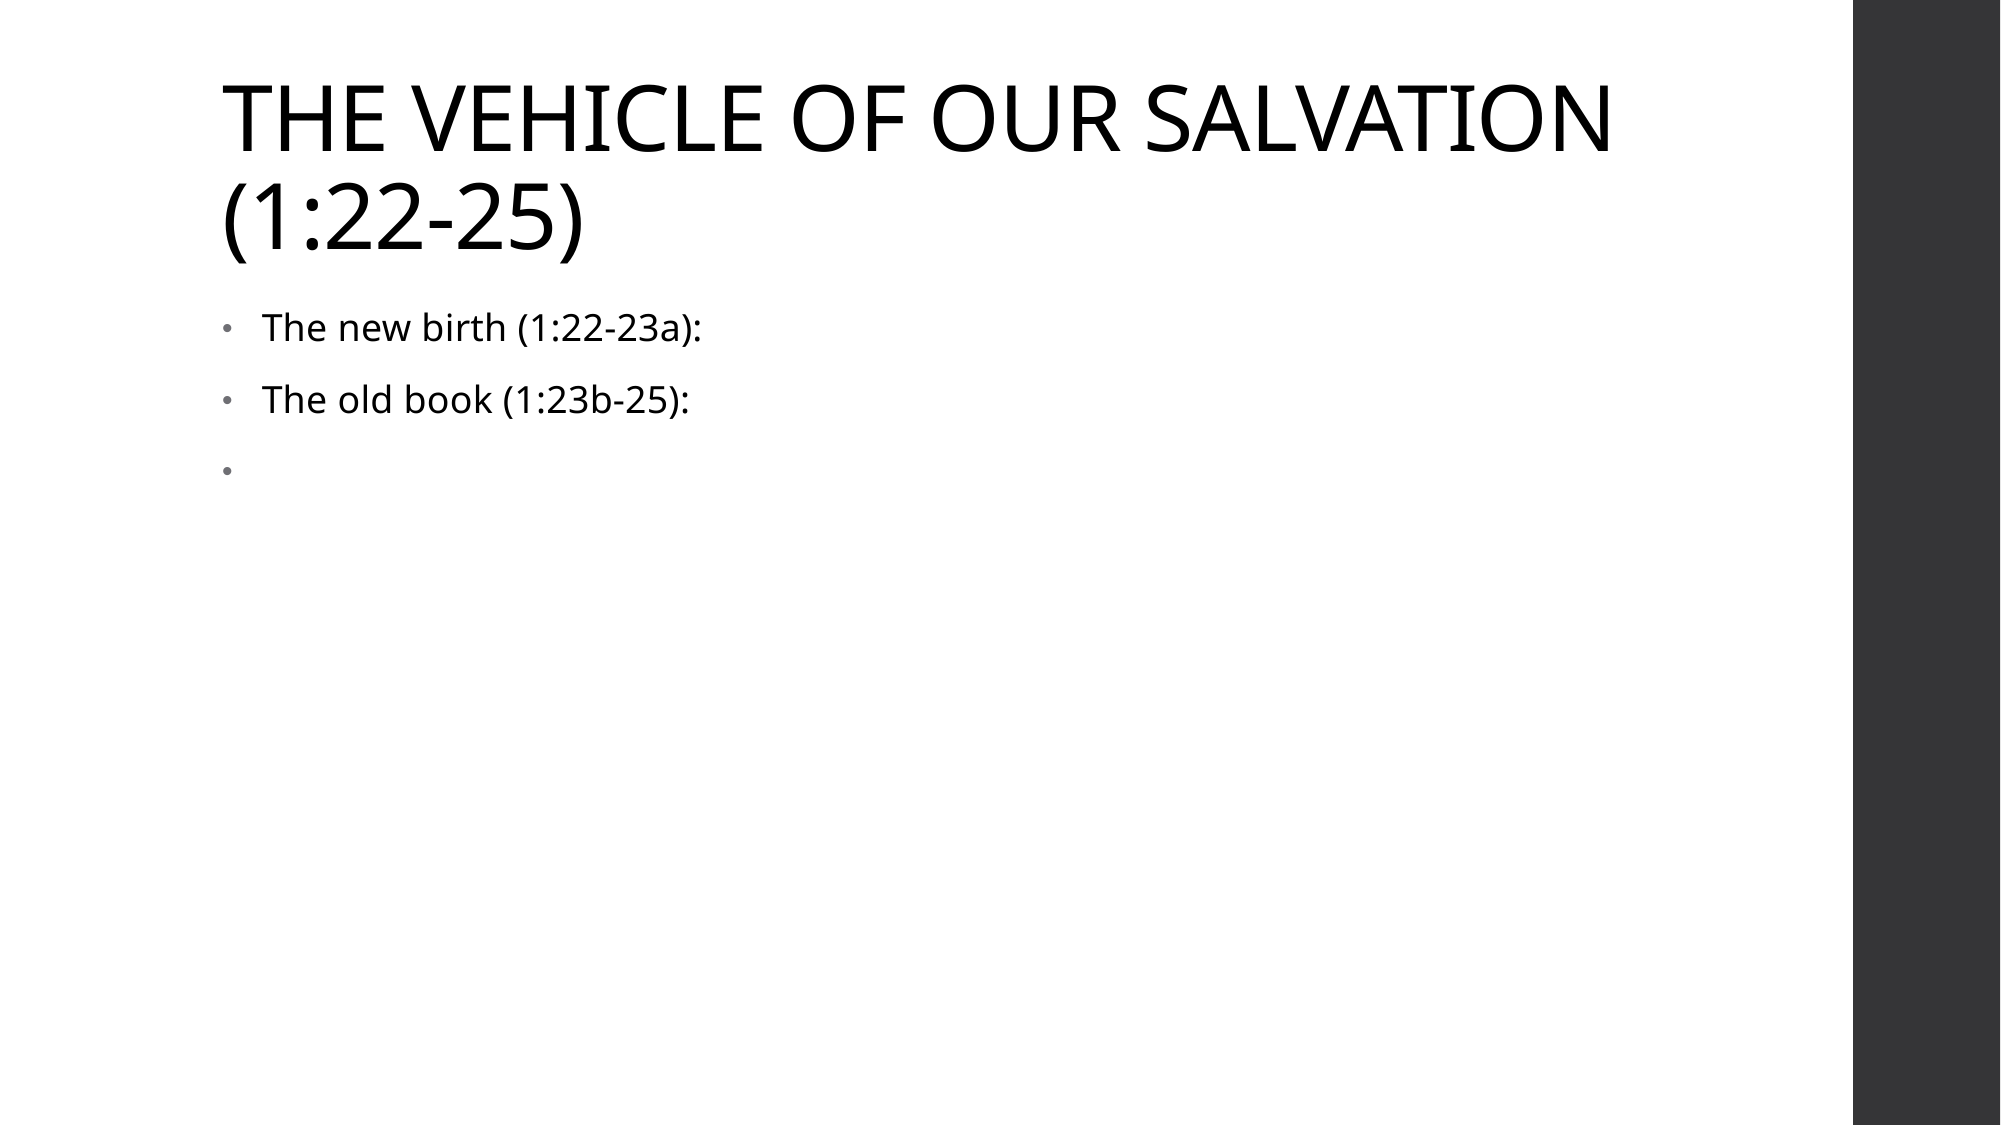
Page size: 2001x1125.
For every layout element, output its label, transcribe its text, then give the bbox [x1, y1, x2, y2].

list The new birth (1:22-23a): The old book (1:23b-25): [206, 299, 1617, 1014]
title THE VEHICLE OF OUR SALVATION (1:22-25) [206, 60, 1797, 278]
